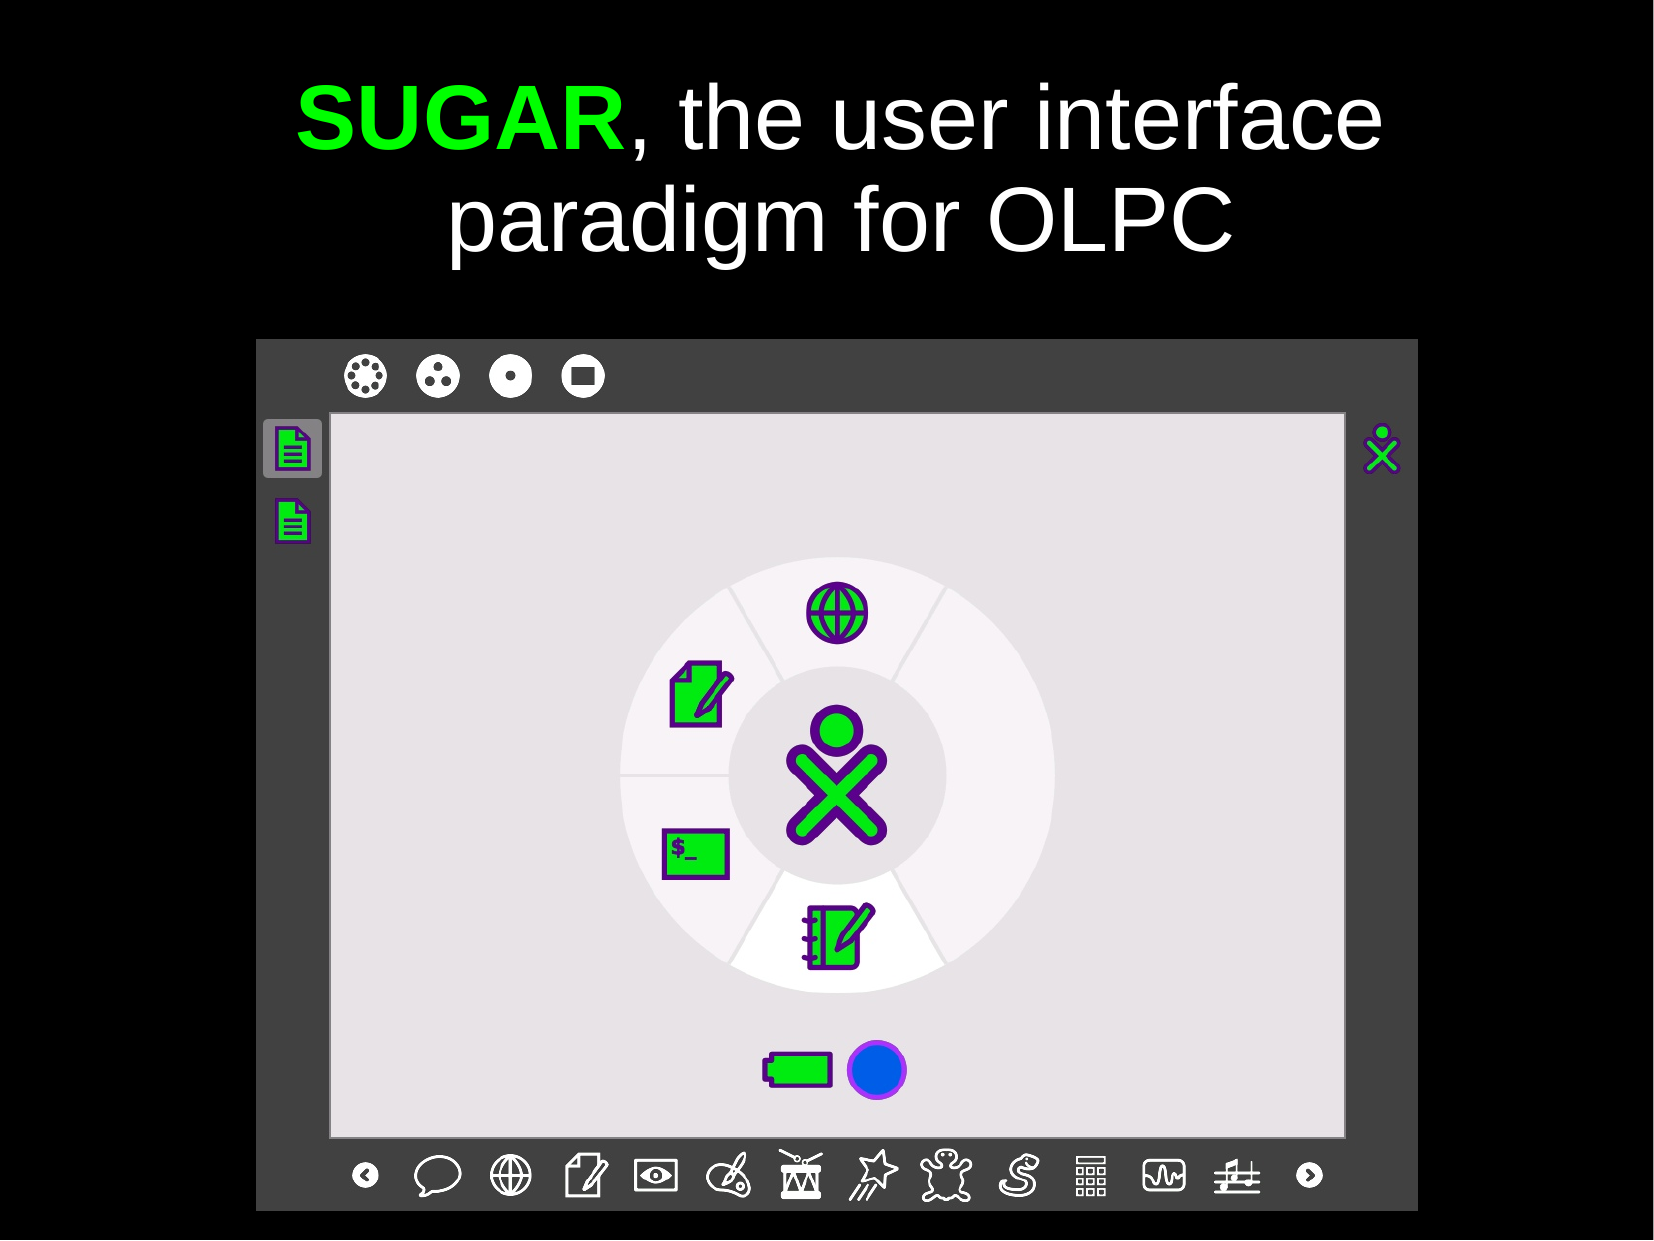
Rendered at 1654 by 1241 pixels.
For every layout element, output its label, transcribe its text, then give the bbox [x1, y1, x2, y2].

text_box SUGAR, the user interface paradigm for OLPC [88, 59, 1595, 279]
picture [256, 339, 1418, 1211]
